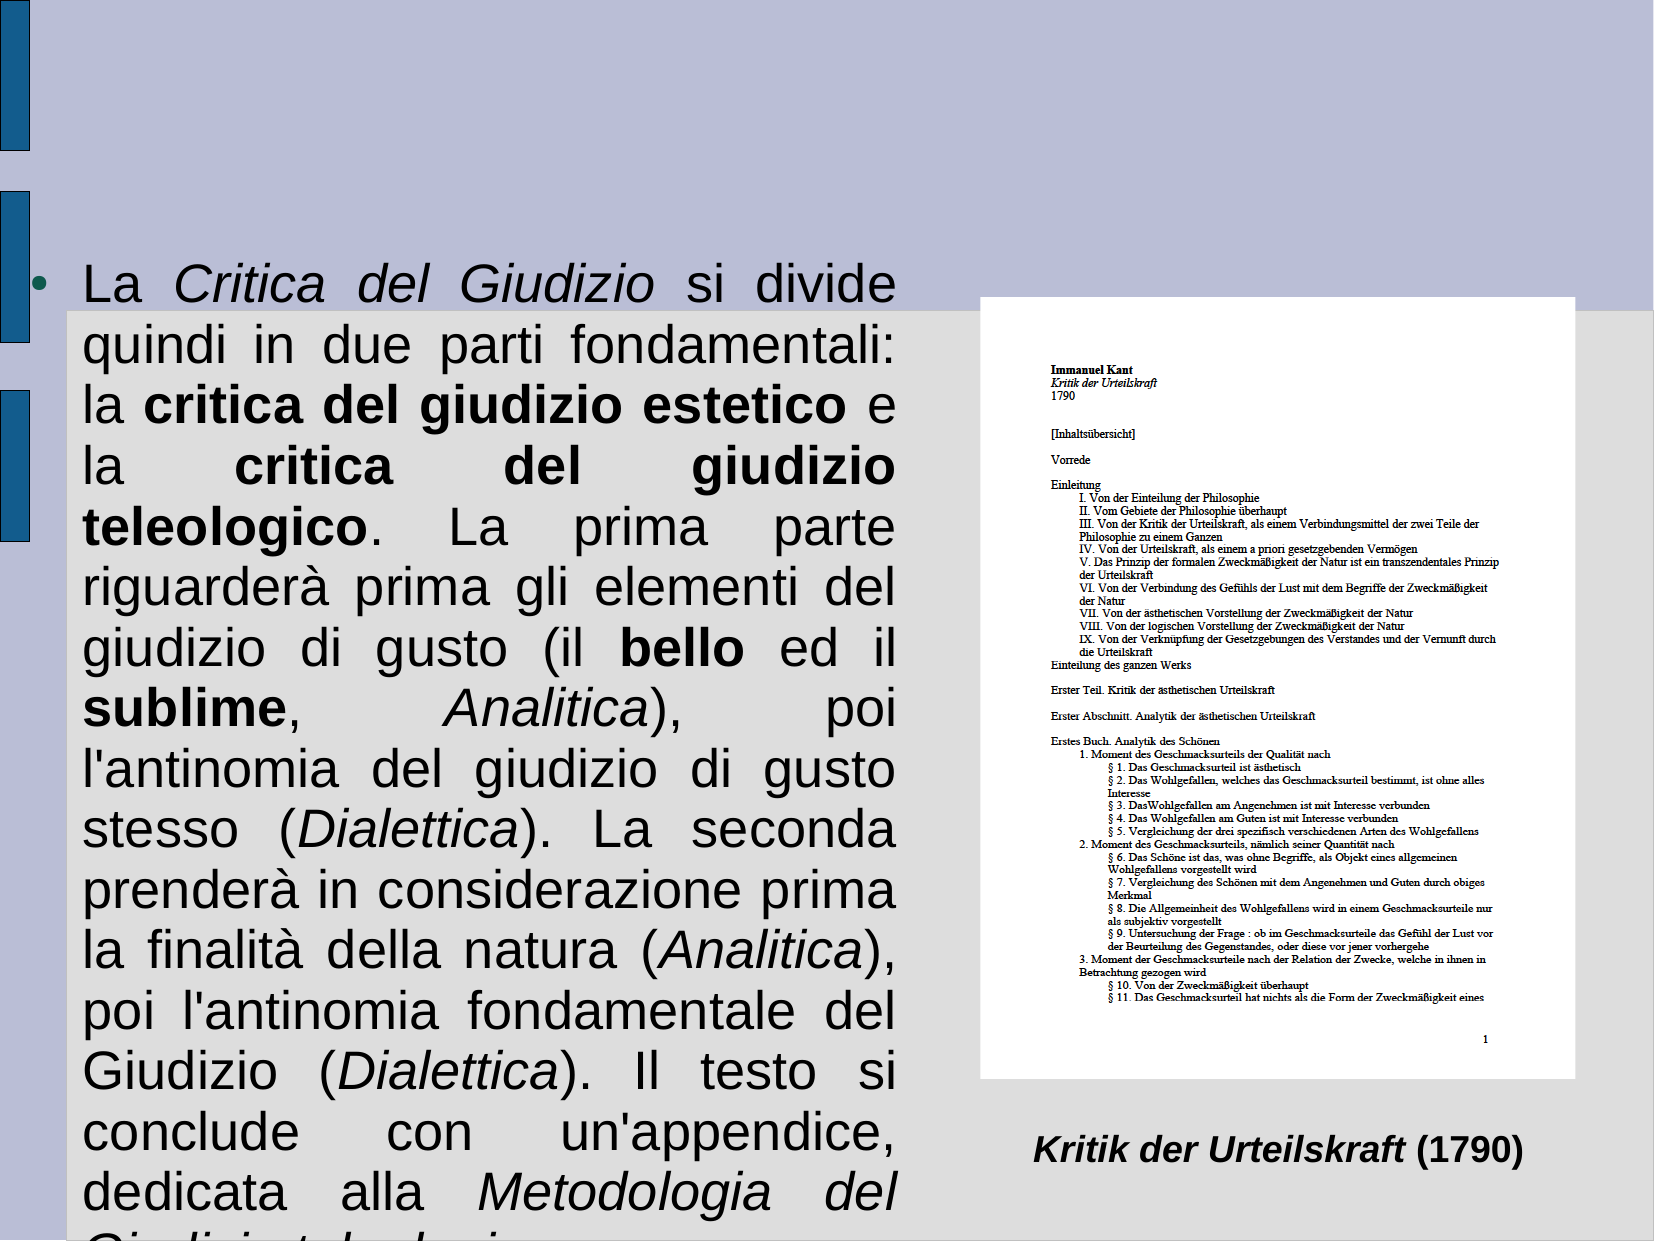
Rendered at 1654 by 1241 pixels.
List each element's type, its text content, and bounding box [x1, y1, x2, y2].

list La Critica del Giudizio si divide quindi in due parti fondamentali: la critica del giudizio estetico e la critica del giudizio teleologico. La prima parte riguarderà prima gli elementi del giudizio di gusto (il bello ed il sublime, Analitica), poi l'antinomia del giudizio di gusto stesso (Dialettica). La seconda prenderà in considerazione prima la finalità della natura (Analitica), poi l'antinomia fondamentale del Giudizio (Dialettica). Il testo si conclude con un'appendice, dedicata alla Metodologia del Giudizio teleologico. [11, 253, 898, 1230]
title [121, 91, 1534, 299]
chart [980, 297, 1576, 1079]
text_box Kritik der Urteilskraft (1790) [986, 1128, 1571, 1172]
